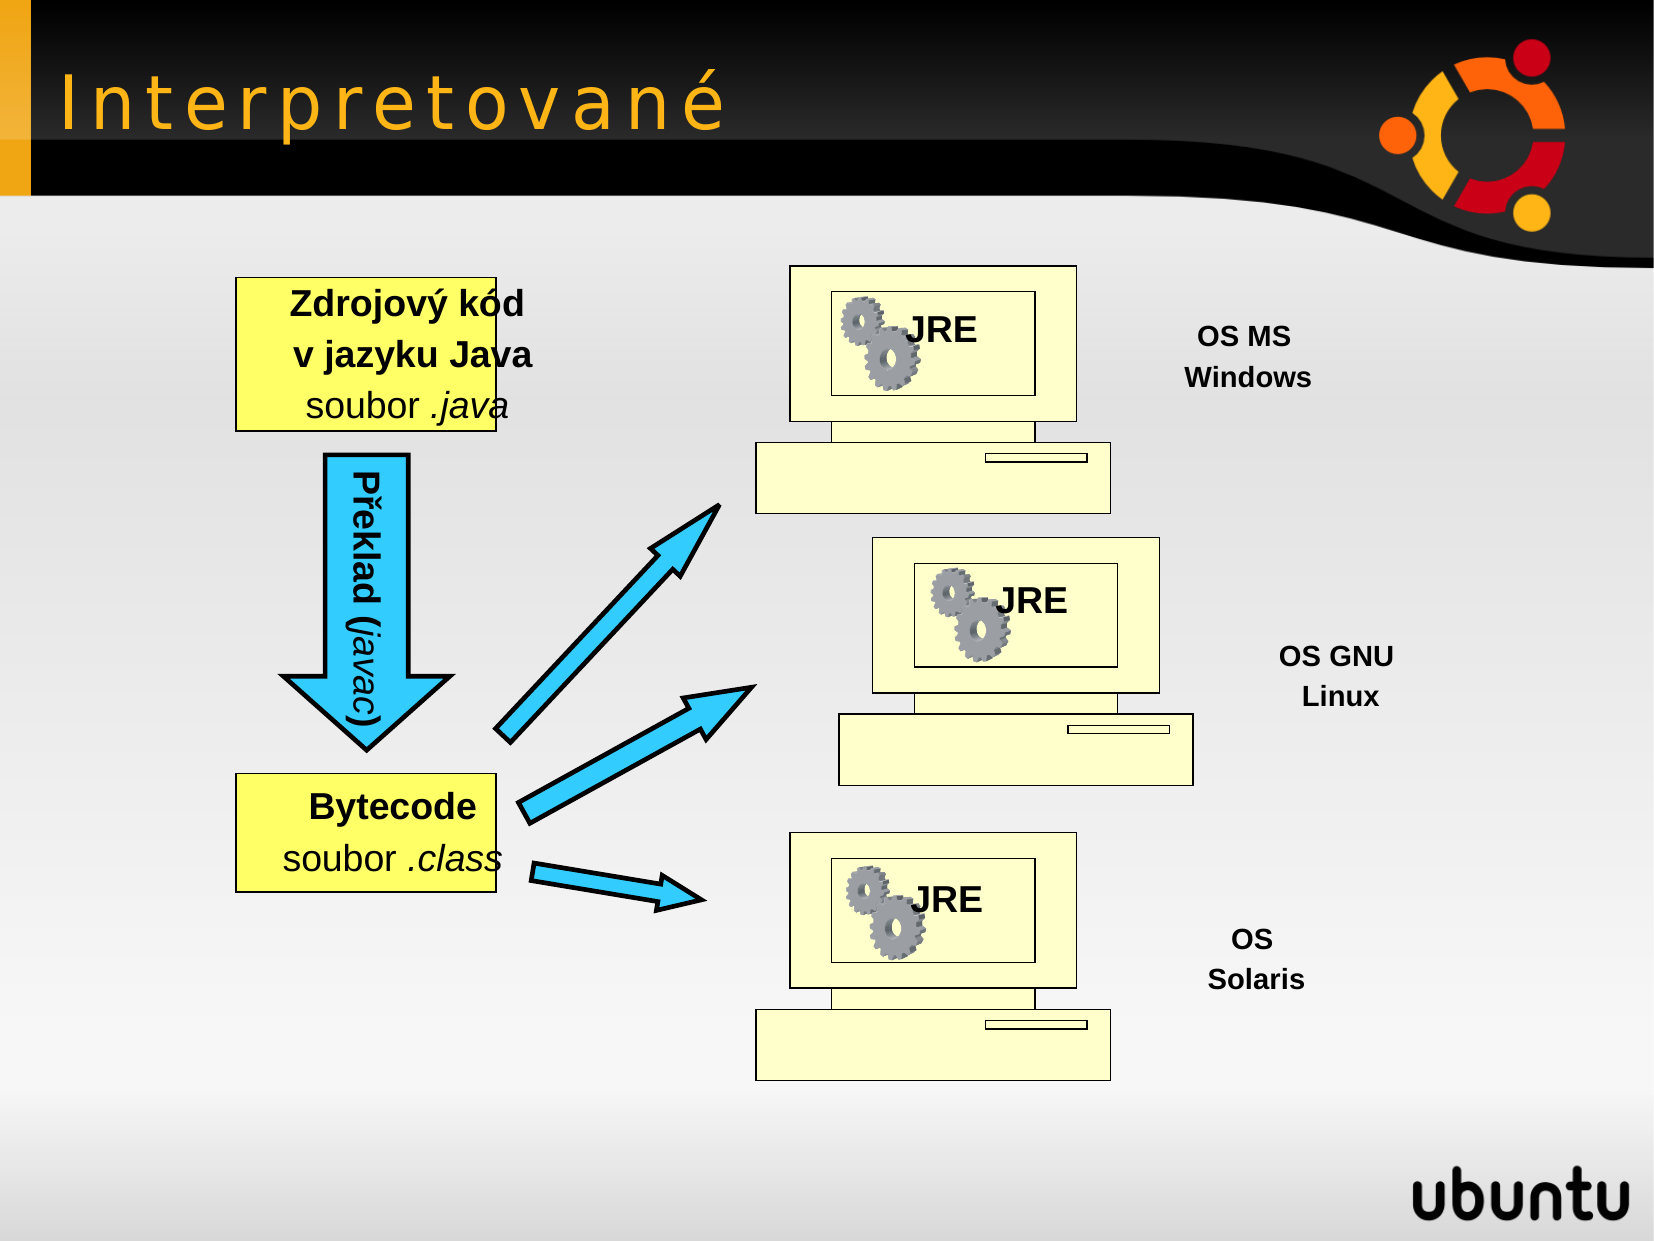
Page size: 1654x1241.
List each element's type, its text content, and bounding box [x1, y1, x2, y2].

text_box OS MS Windows [1137, 312, 1359, 401]
text_box Překlad (javac) [283, 454, 450, 751]
text_box OS GNU Linux [1232, 631, 1449, 720]
text_box [755, 832, 1111, 1081]
text_box Bytecode soubor .class [236, 773, 497, 892]
text_box JRE [980, 572, 1146, 630]
text_box [838, 537, 1194, 786]
text_box JRE [895, 870, 1061, 928]
text_box [755, 265, 1111, 514]
text_box OS Solaris [1161, 915, 1352, 1004]
text_box [518, 687, 752, 824]
picture [0, 0, 1654, 1241]
text_box [531, 863, 702, 911]
text_box Zdrojový kód v jazyku Java soubor .java [236, 277, 497, 432]
title Interpretované [59, 29, 1270, 178]
text_box JRE [890, 301, 1056, 359]
text_box [495, 504, 720, 743]
